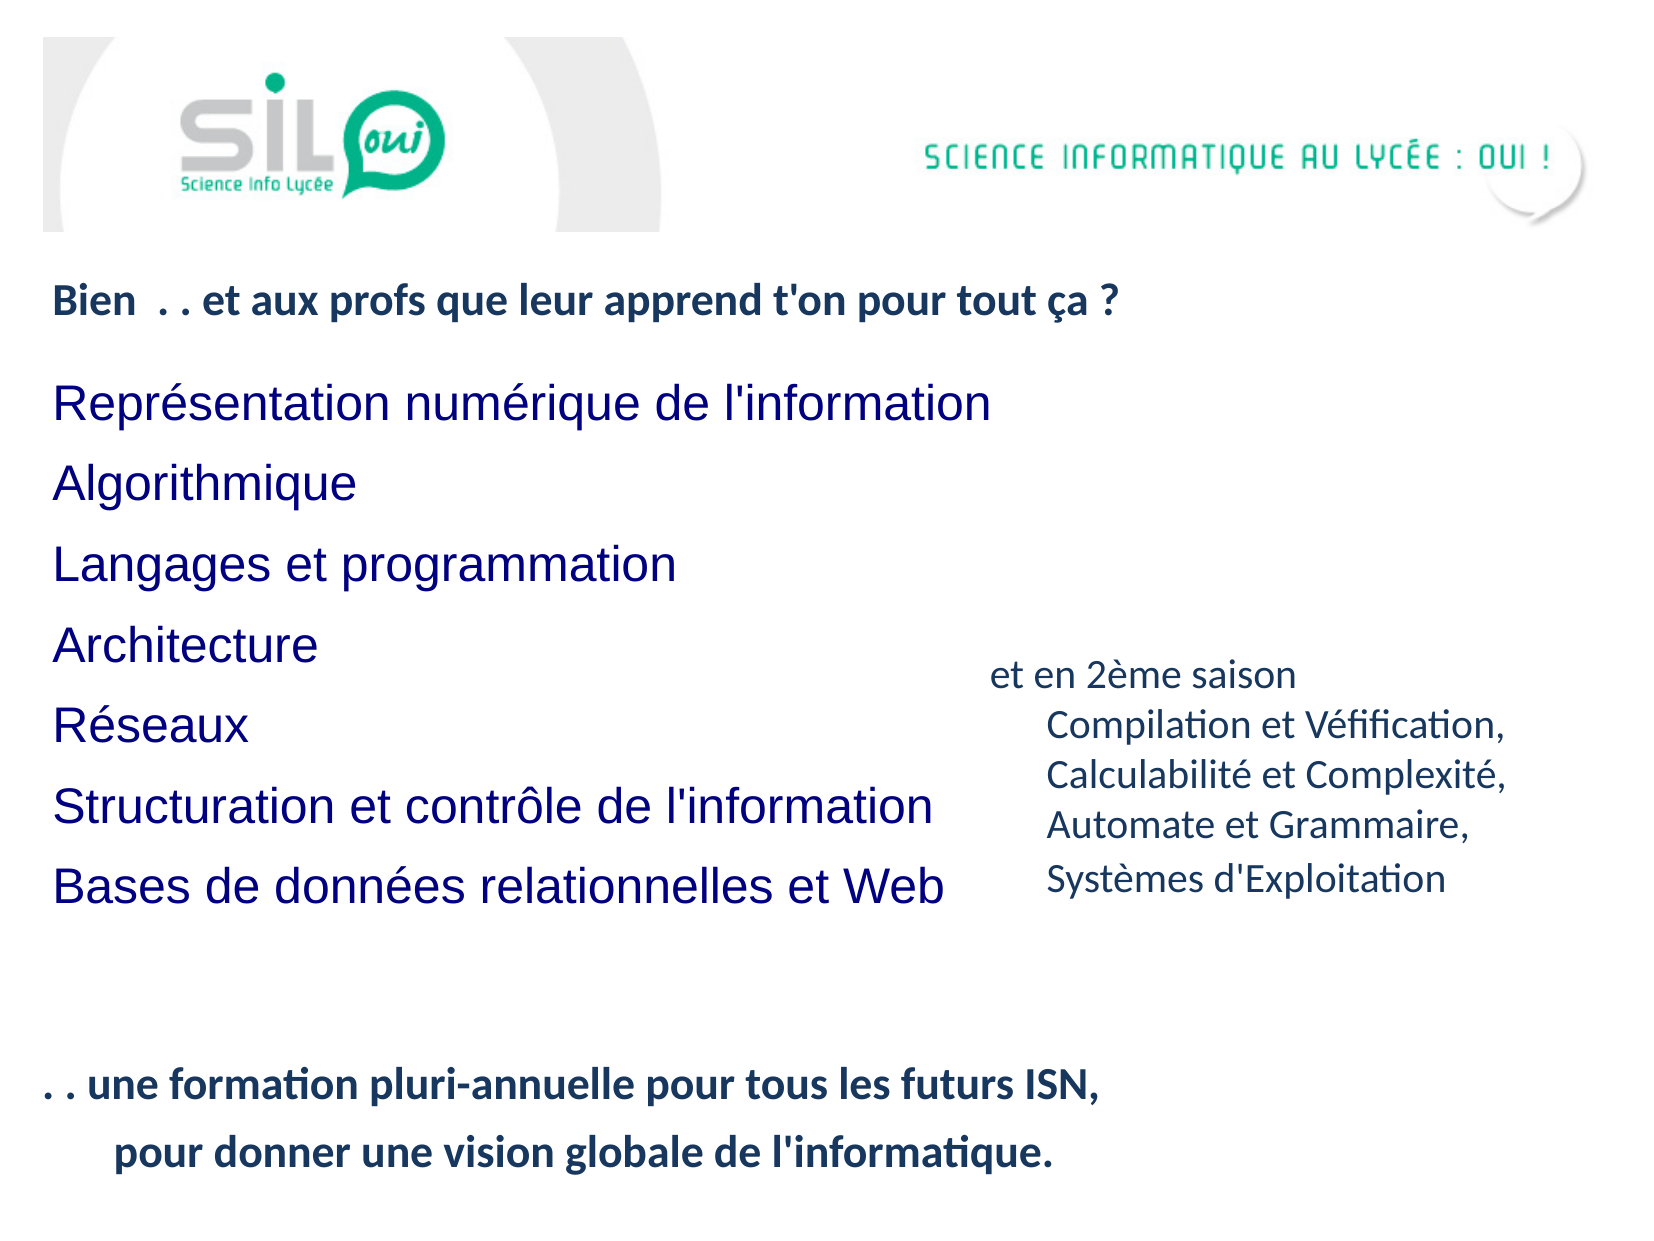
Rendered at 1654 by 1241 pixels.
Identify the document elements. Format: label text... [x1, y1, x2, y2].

text_box Représentation numérique de l'information Algorithmique Langages et programmation Architecture Réseaux Structuration et contrôle de l'information Bases de données relationnelles et Web [37, 287, 1013, 1046]
list Bien . . et aux profs que leur apprend t'on pour tout ça ? [37, 262, 1651, 376]
picture [43, 37, 1613, 232]
list et en 2ème saison Compilation et Véfification, Calculabilité et Complexité, Automate et Grammaire, Systèmes d'Exploitation [975, 639, 1654, 942]
list . . une formation pluri-annuelle pour tous les futurs ISN, pour donner une vision globale de l'informatique. [27, 1046, 1640, 1238]
